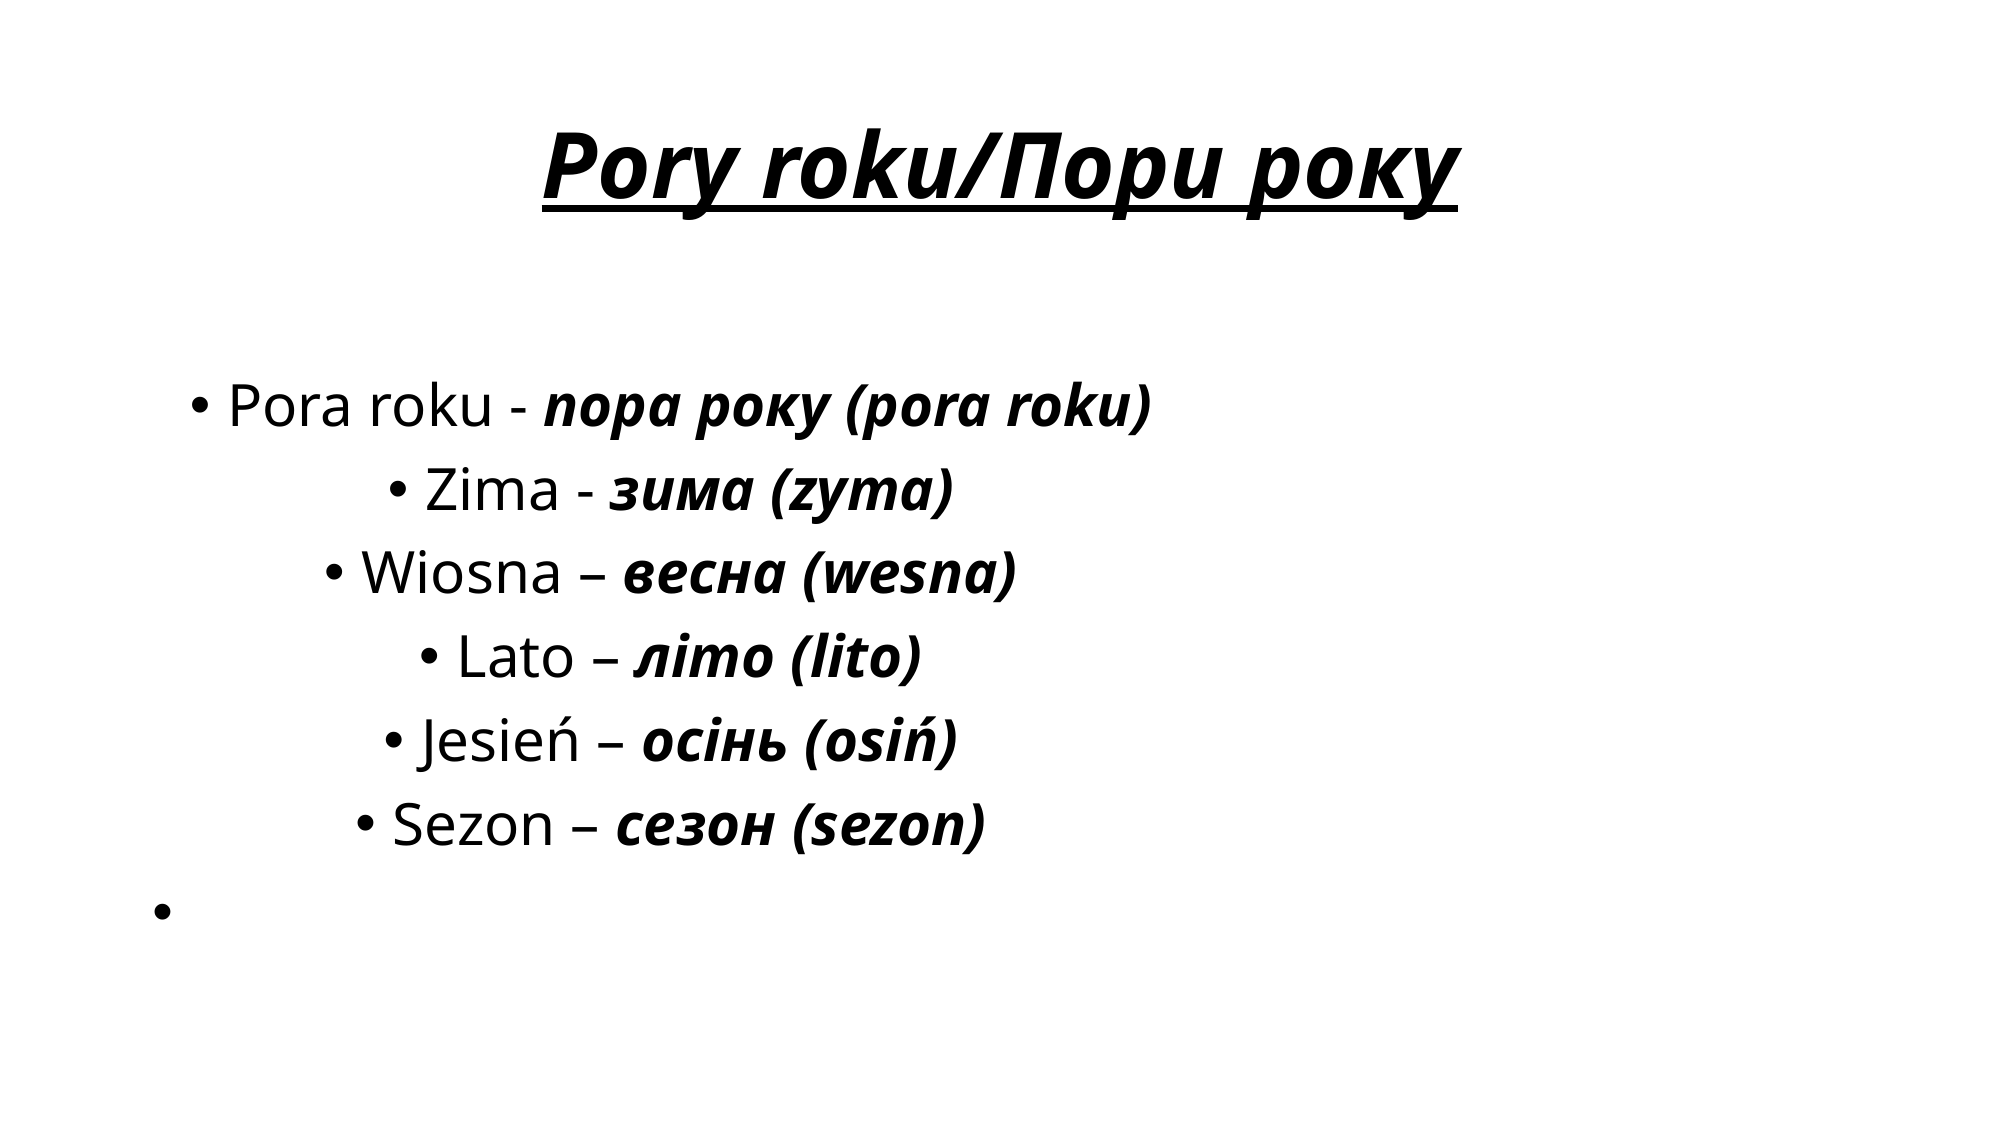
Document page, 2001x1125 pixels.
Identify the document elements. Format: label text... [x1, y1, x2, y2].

list Pora roku - пора року (pora roku) Zima - зима (zyma) Wiosna – весна (wesna) Lato – літо (lito) Jesień – осінь (osiń) Sezon – сезон (sezon) [137, 368, 1863, 1083]
title Pory roku/Пори року [137, 59, 1863, 278]
